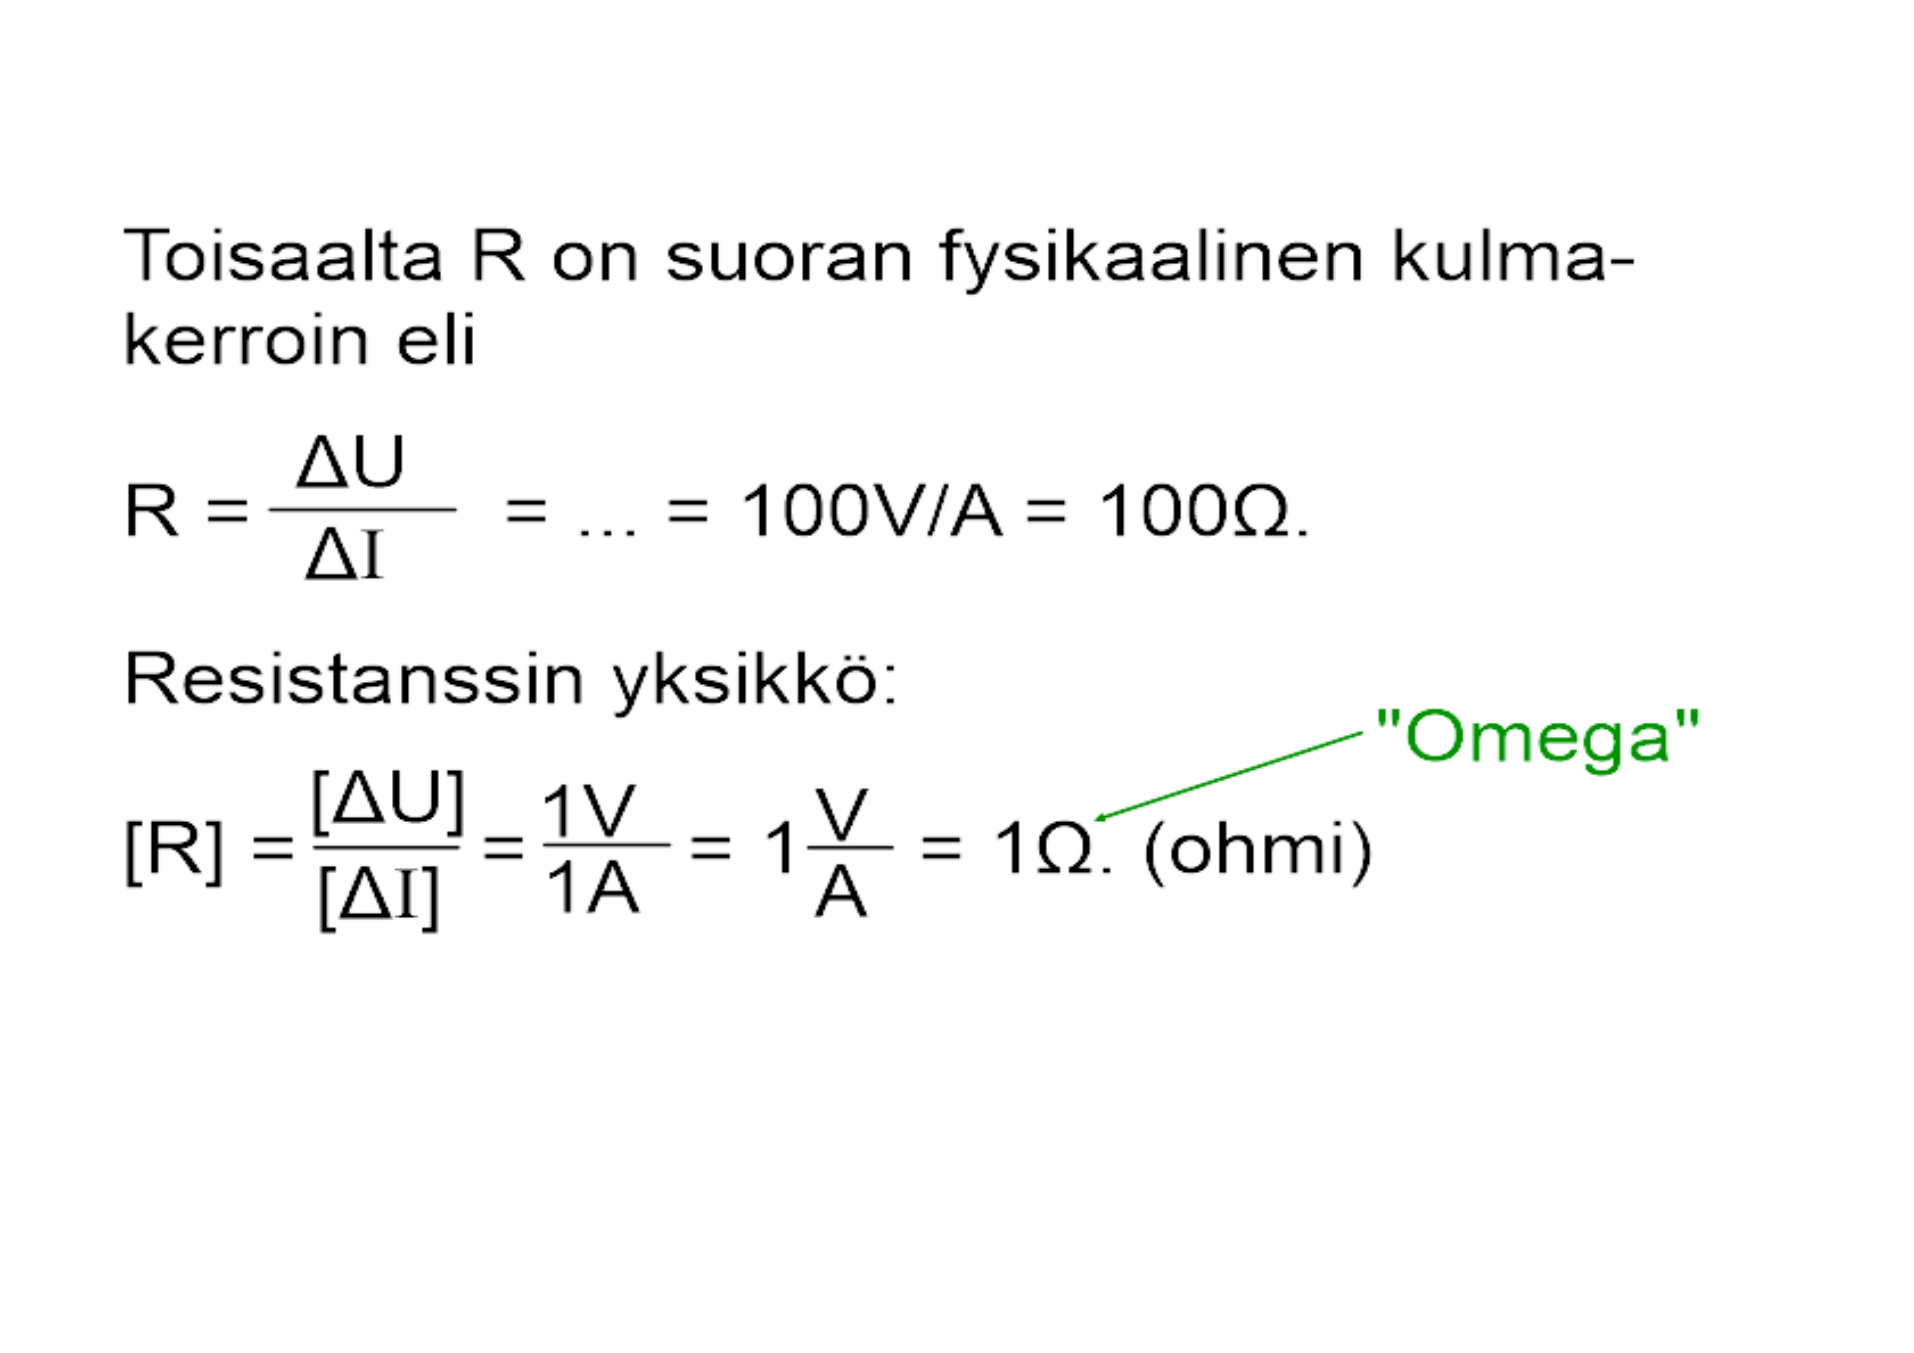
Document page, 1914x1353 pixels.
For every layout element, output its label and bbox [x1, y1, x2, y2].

picture [54, 119, 1835, 1095]
